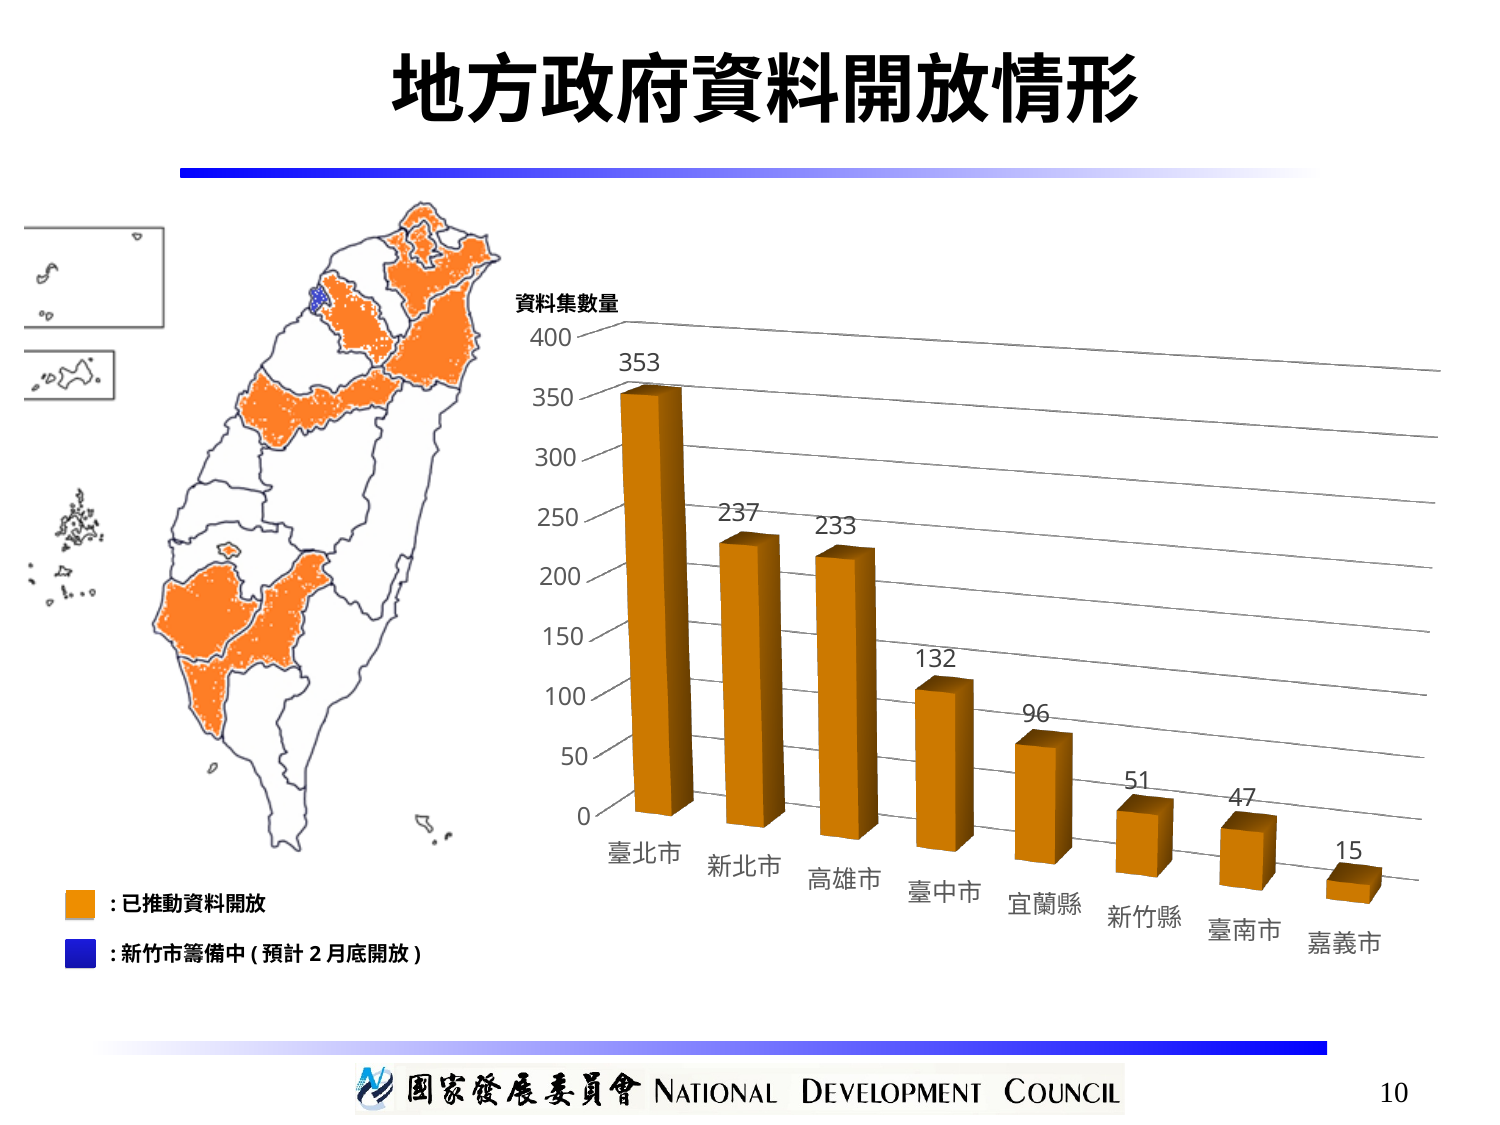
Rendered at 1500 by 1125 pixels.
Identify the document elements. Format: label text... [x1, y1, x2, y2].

text_box :新竹市籌備中(預計2月底開放) [95, 933, 412, 974]
text_box 資料集數量 [506, 282, 673, 306]
chart [485, 306, 1486, 974]
title 地方政府資料開放情形 [127, 13, 1403, 159]
text_box [66, 890, 95, 918]
text_box 10 [1364, 1070, 1490, 1106]
text_box [66, 939, 95, 968]
text_box :已推動資料開放 [95, 883, 281, 924]
picture [24, 184, 506, 863]
